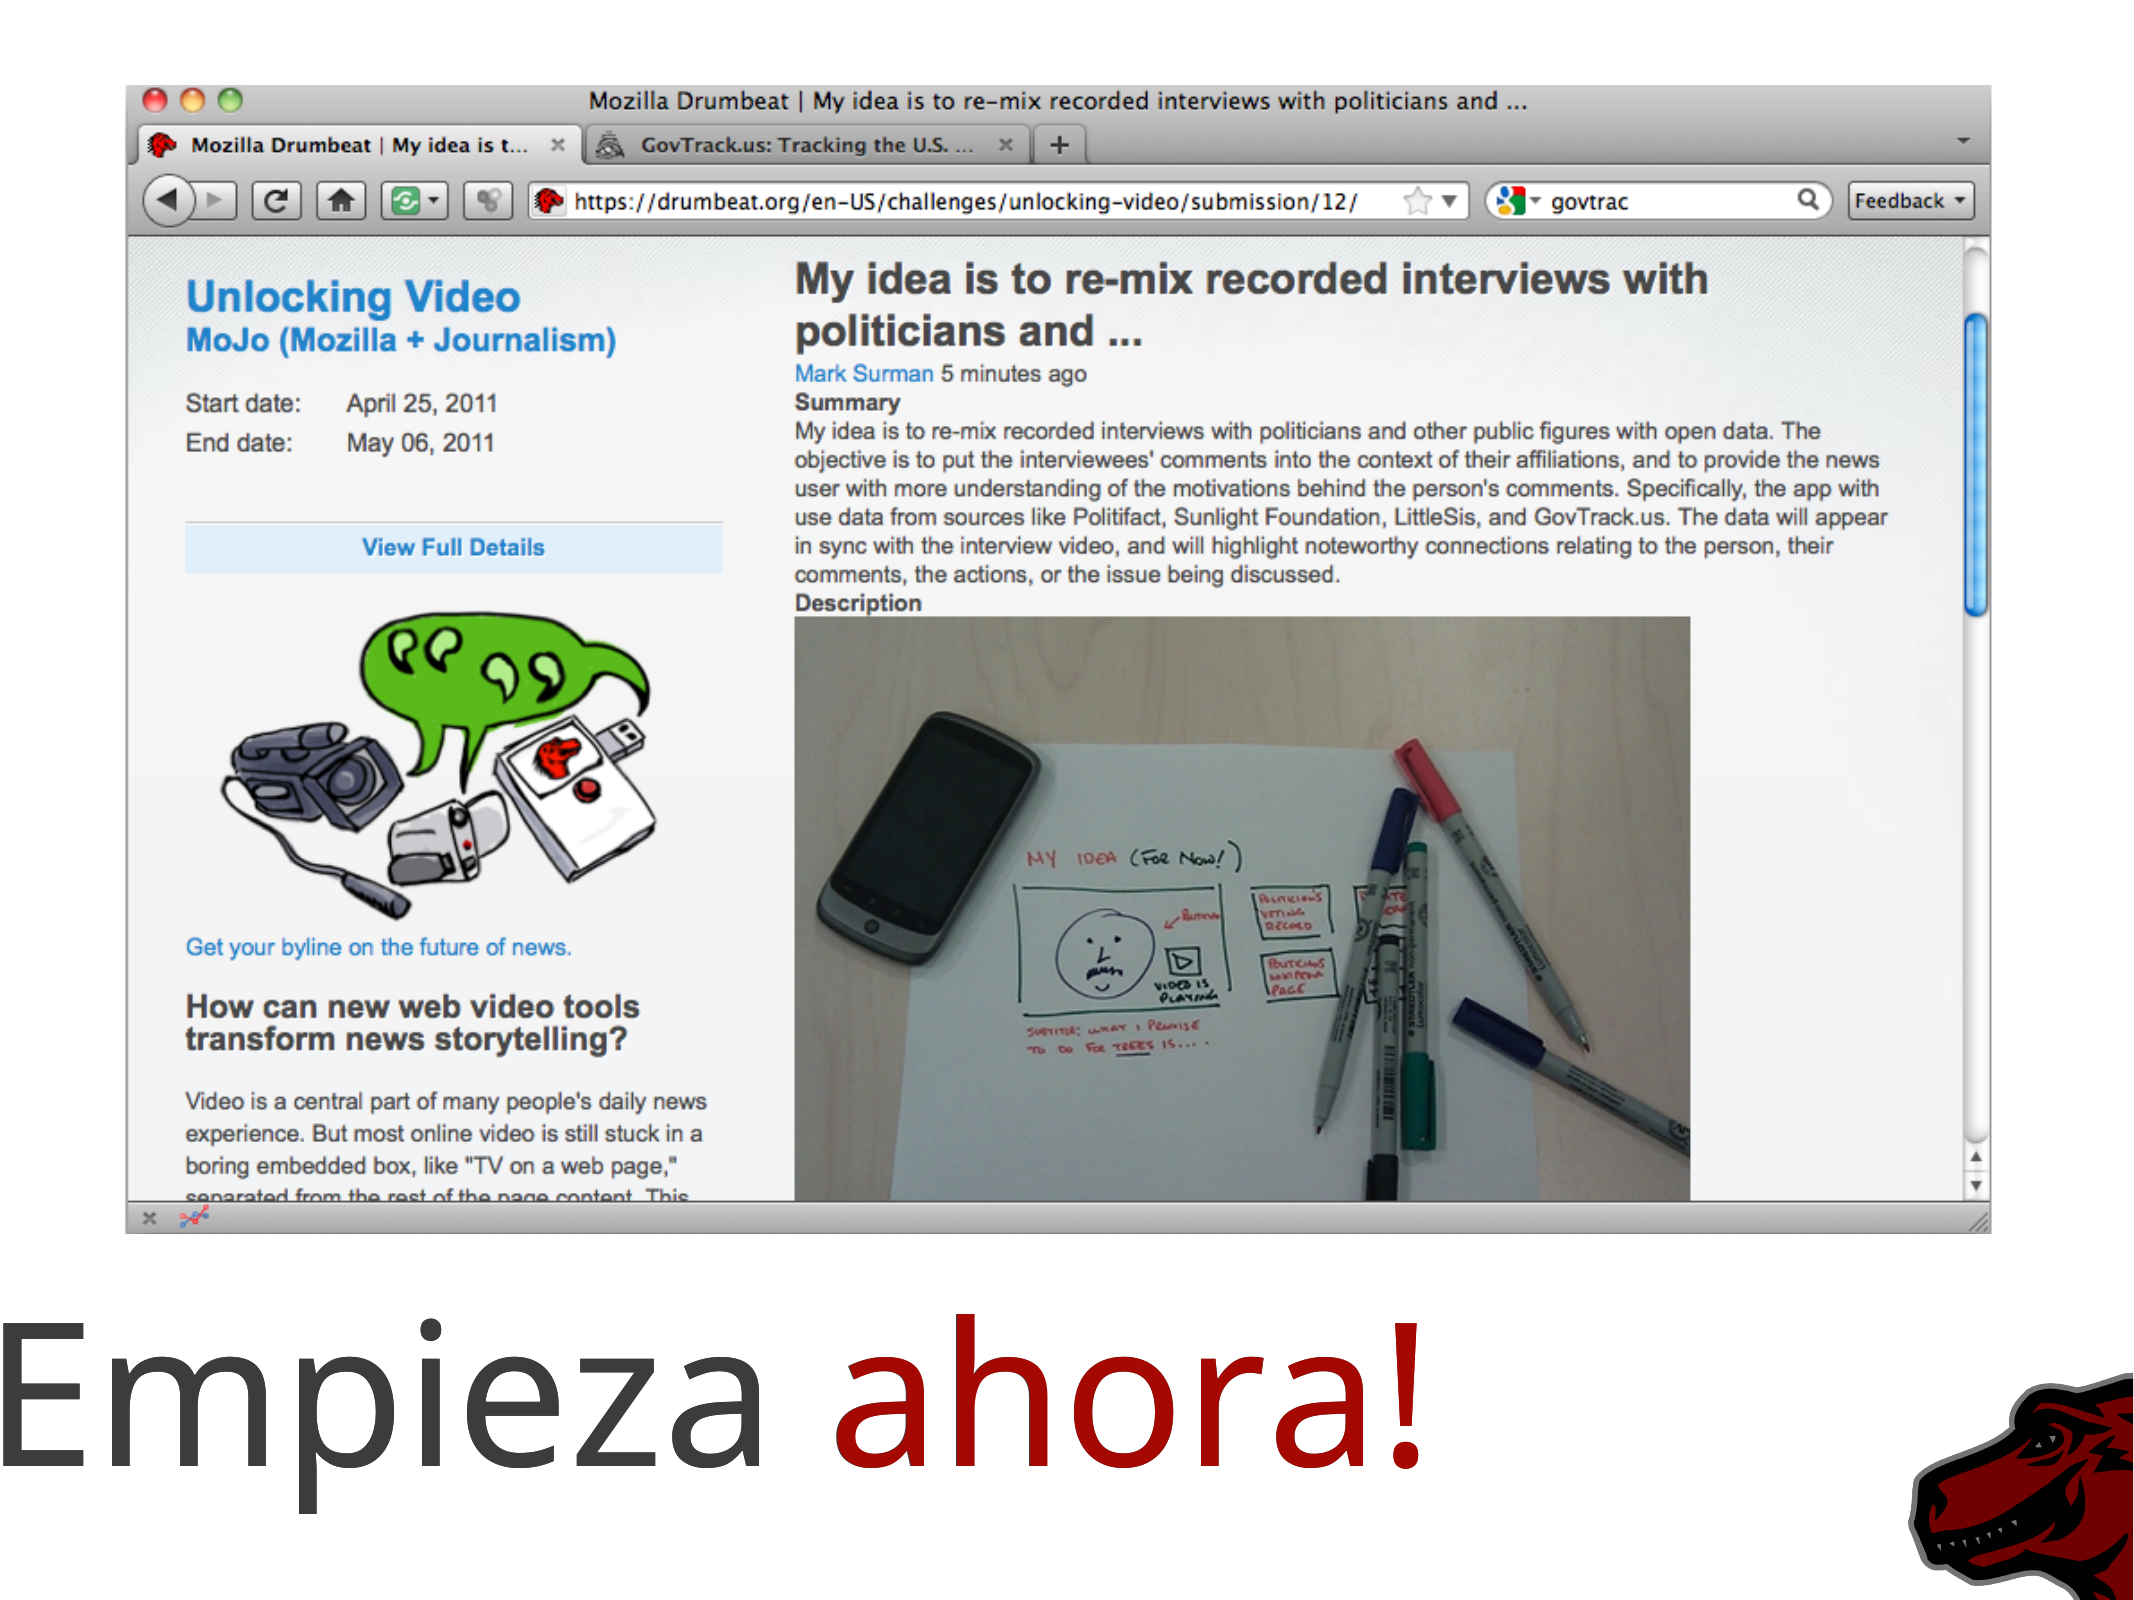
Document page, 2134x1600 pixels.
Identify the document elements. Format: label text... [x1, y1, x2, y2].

text_box Empieza ahora! [0, 1266, 1434, 1542]
picture [1889, 1372, 2134, 1600]
picture [125, 85, 1992, 1234]
